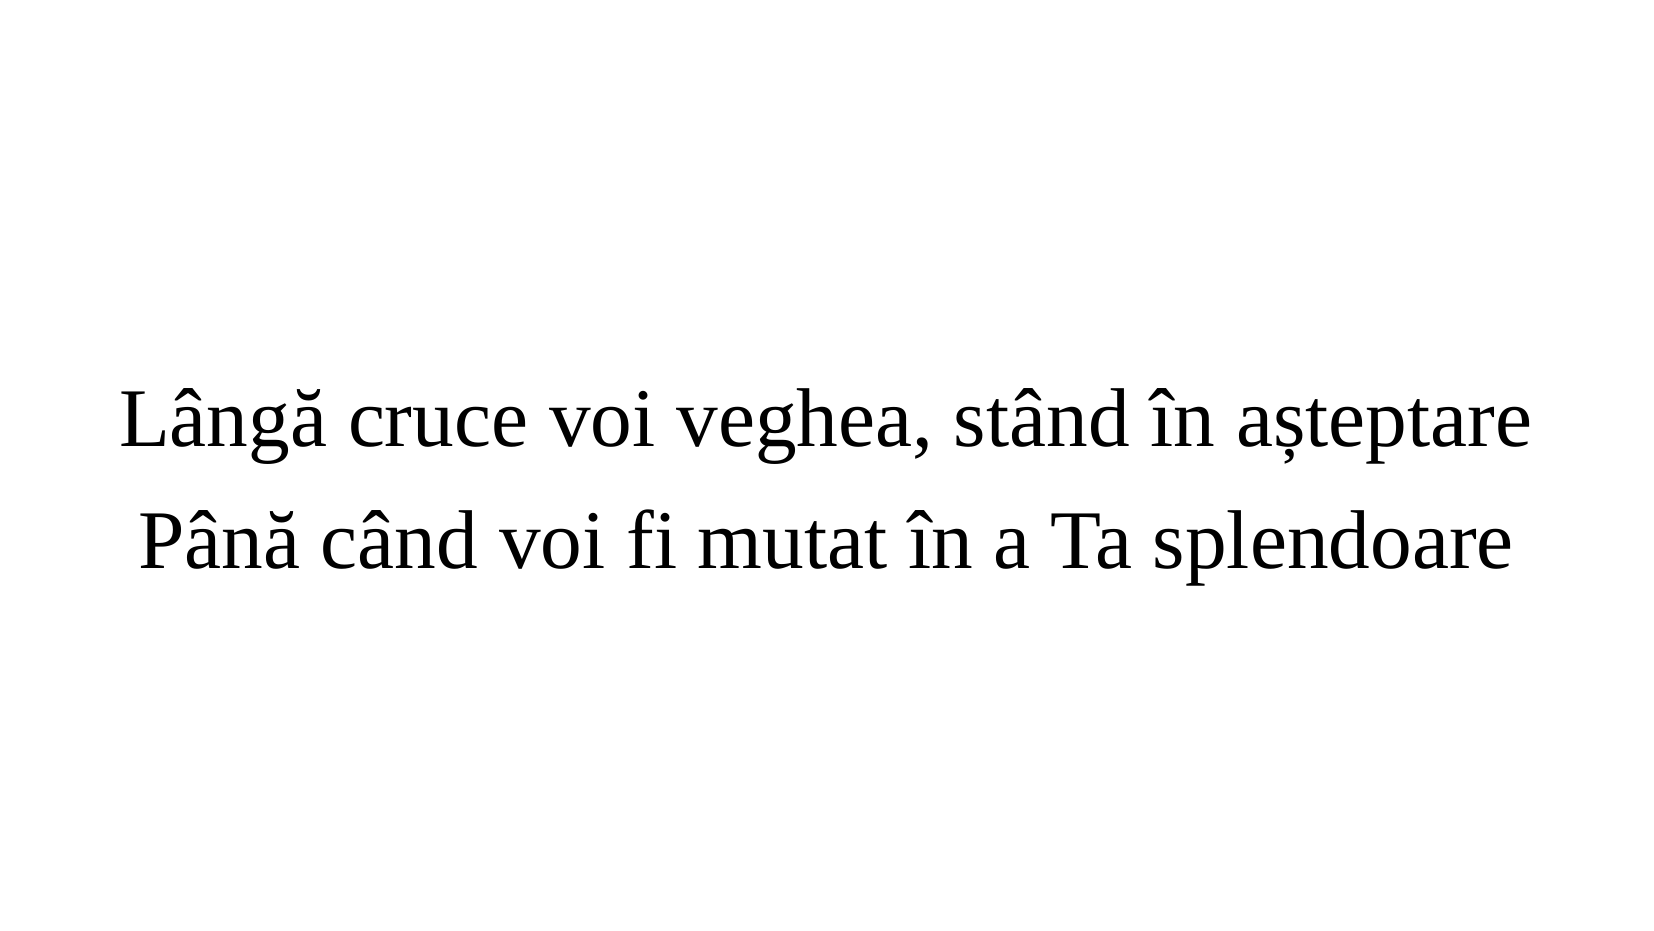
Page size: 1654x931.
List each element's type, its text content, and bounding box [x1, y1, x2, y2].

subtitle Lângă cruce voi veghea, stând în așteptare Până când voi fi mutat în a Ta splendoare [118, 362, 1536, 588]
